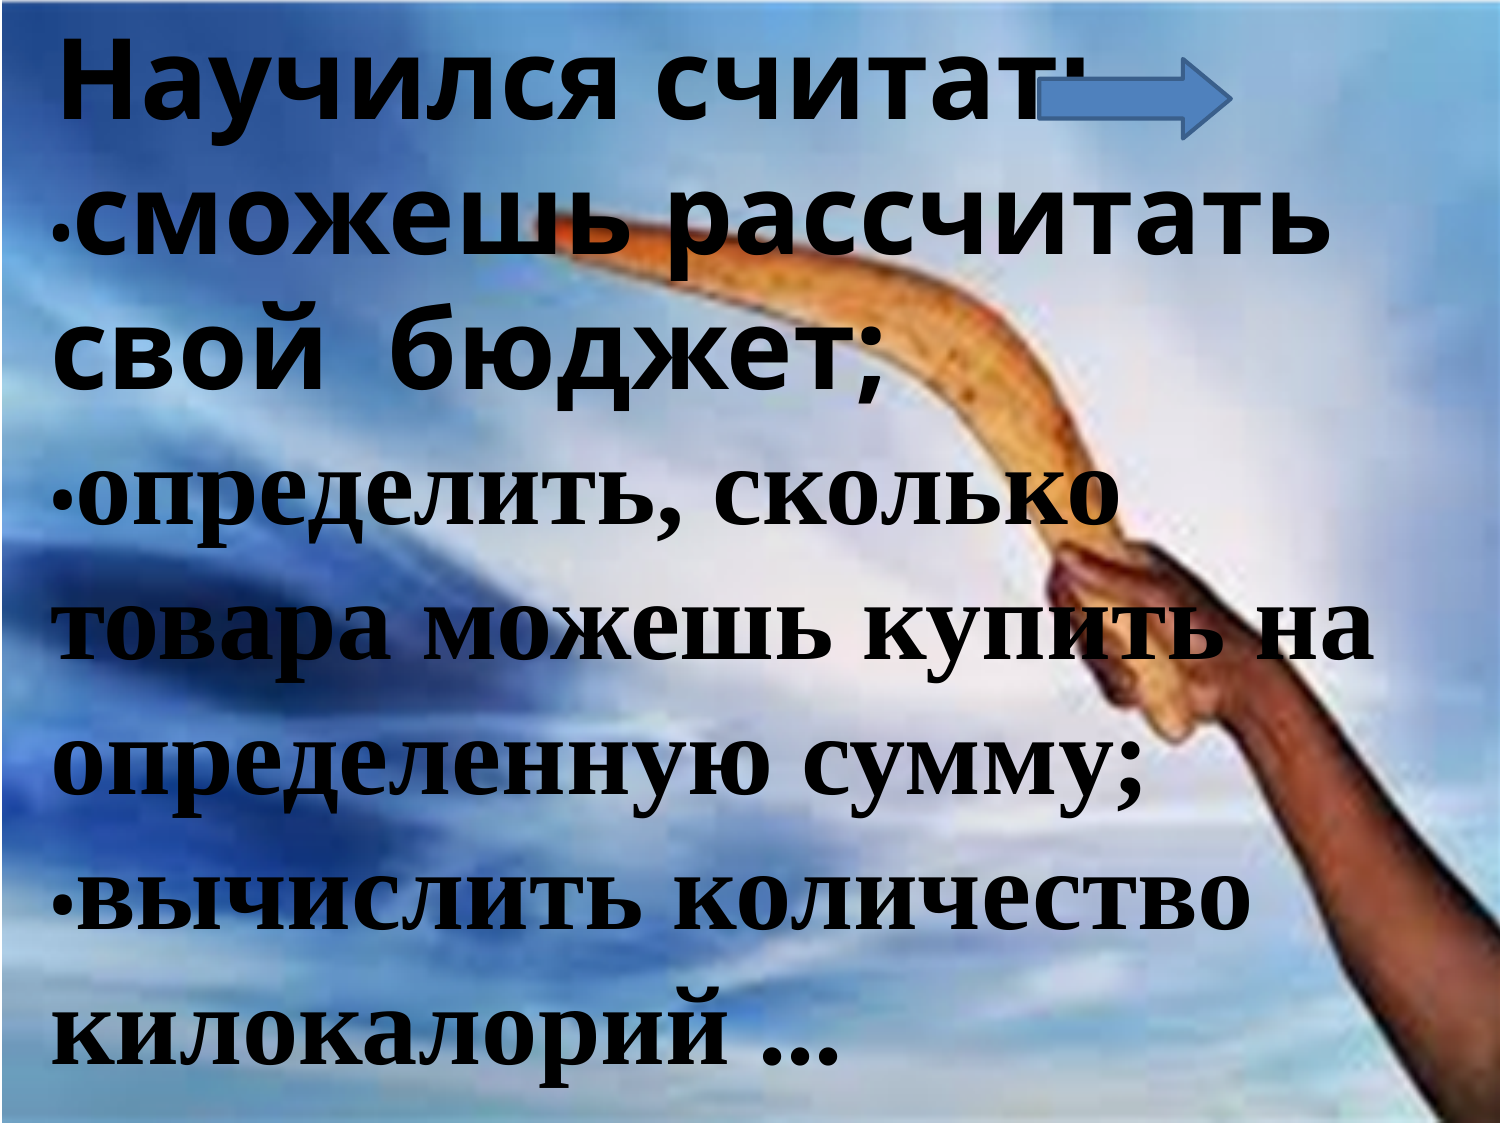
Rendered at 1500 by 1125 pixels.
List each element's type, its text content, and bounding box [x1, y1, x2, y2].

title Научился считать •сможешь рассчитать свой бюджет; •определить, сколько товара можешь купить на определенную сумму; •вычислить количество килокалорий ... [0, 0, 1471, 1094]
picture [2, 0, 1500, 1123]
text_box [1039, 58, 1231, 139]
